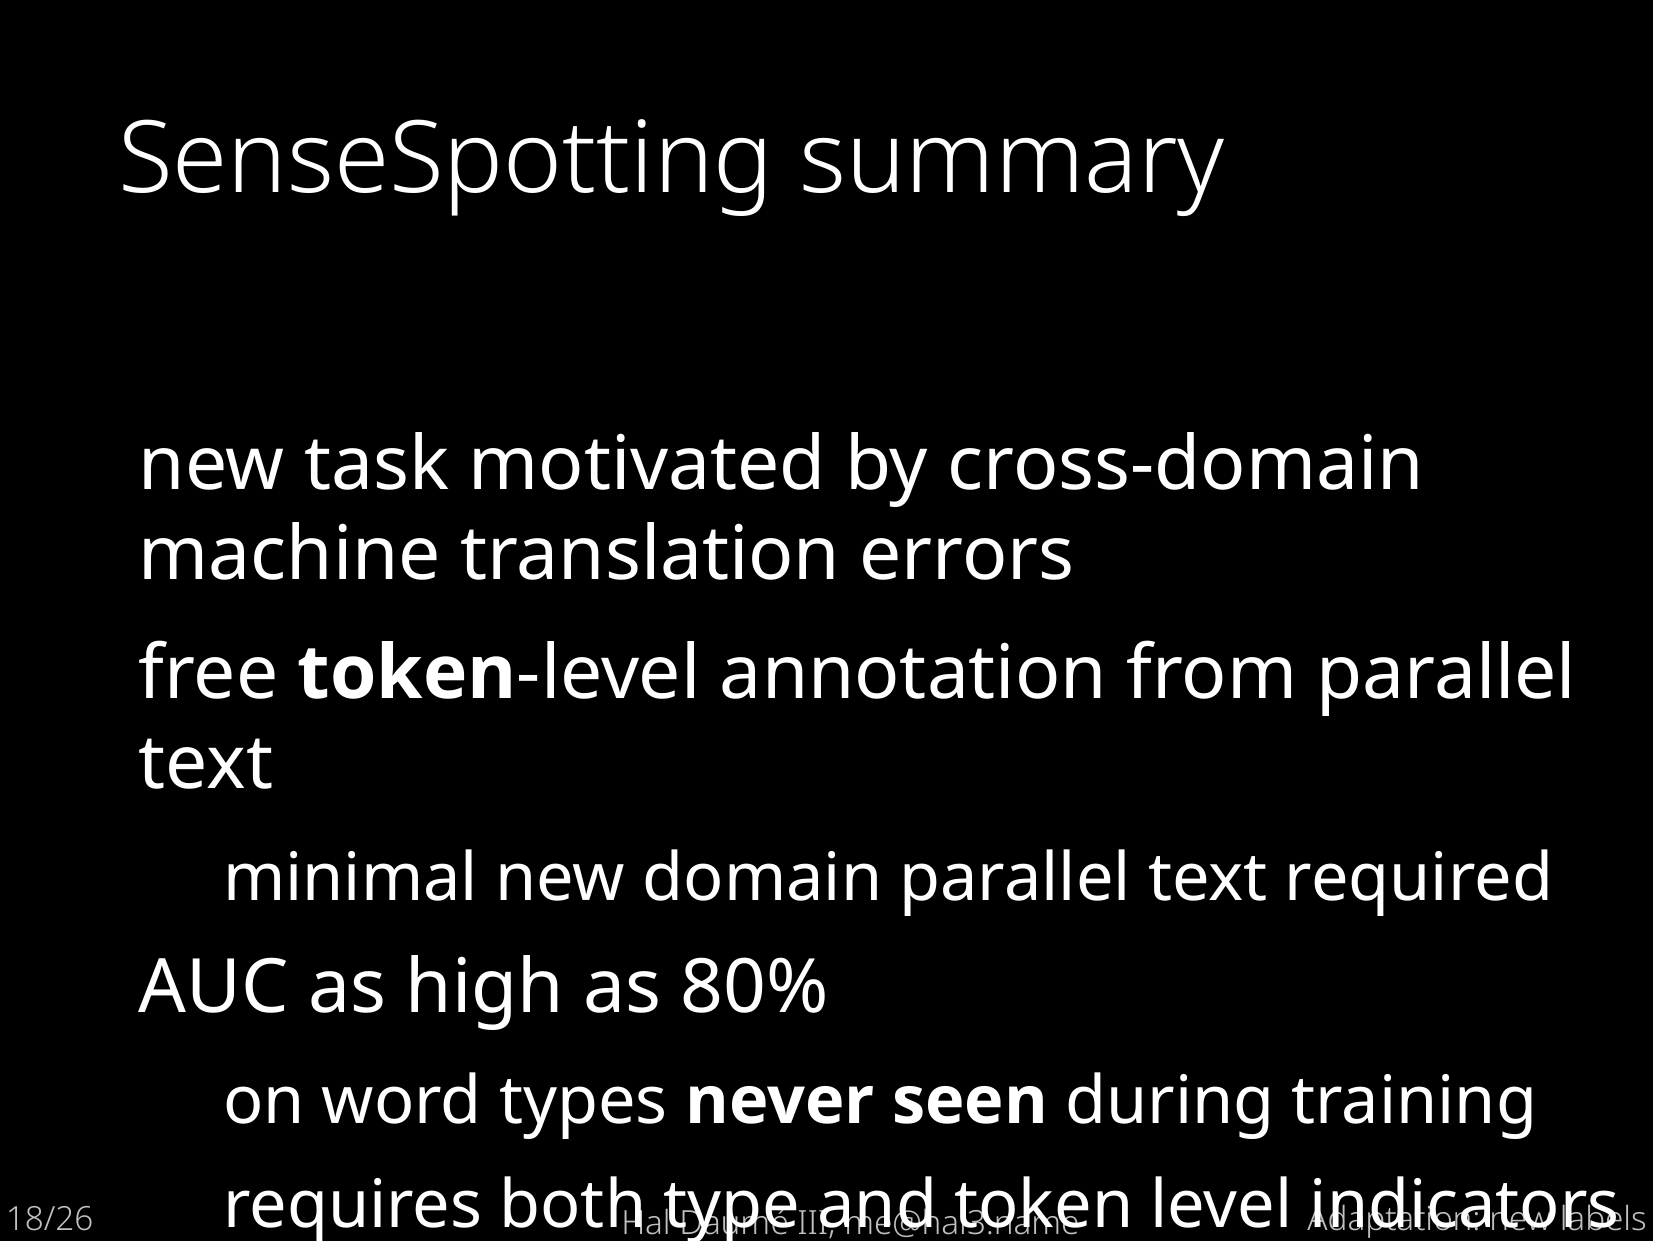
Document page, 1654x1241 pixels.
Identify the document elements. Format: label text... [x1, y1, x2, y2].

title SenseSpotting summary [82, 49, 1570, 257]
list new task motivated by cross-domain machine translation errors free token-level annotation from parallel text minimal new domain parallel text required AUC as high as 80% on word types never seen during training requires both type and token level indicators [82, 290, 1653, 1241]
